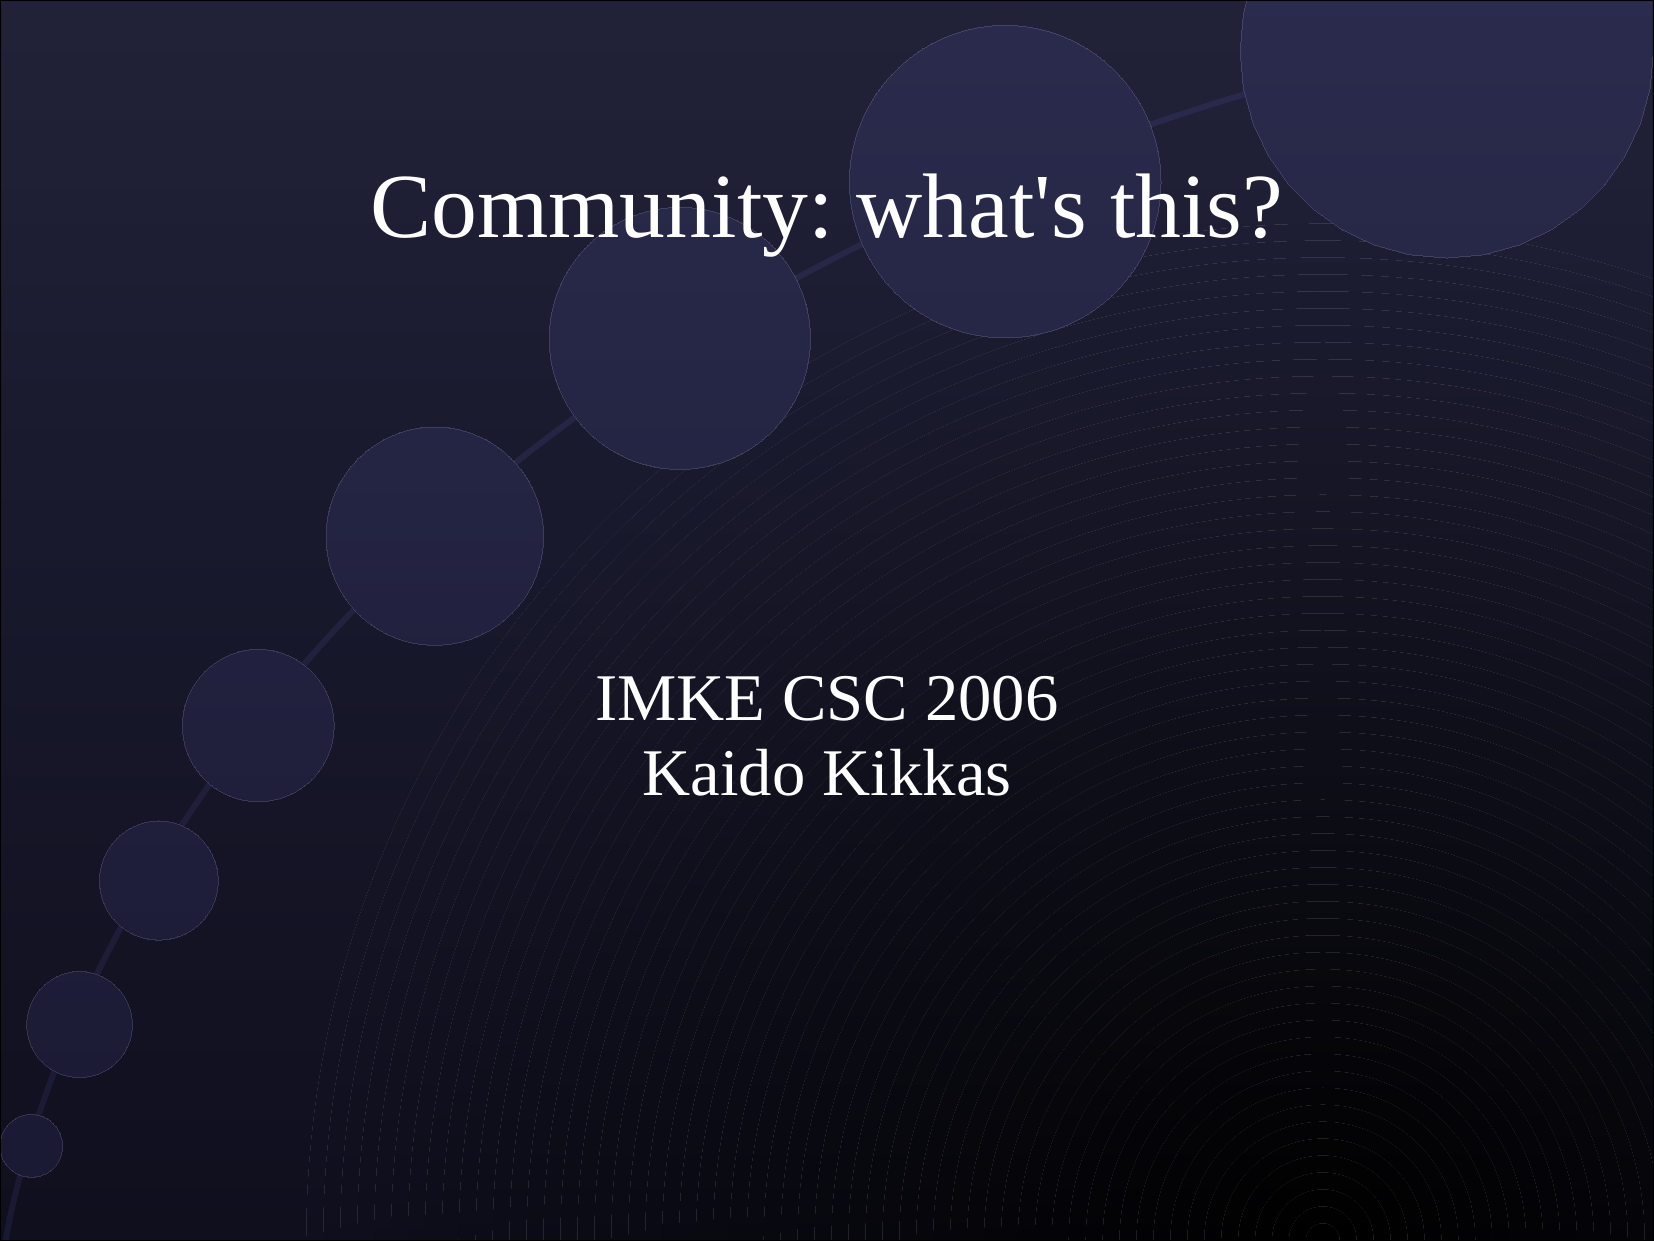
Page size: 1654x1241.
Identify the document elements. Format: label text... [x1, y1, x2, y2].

title Community: what's this? [121, 102, 1534, 311]
subtitle IMKE CSC 2006 Kaido Kikkas [121, 344, 1534, 1127]
